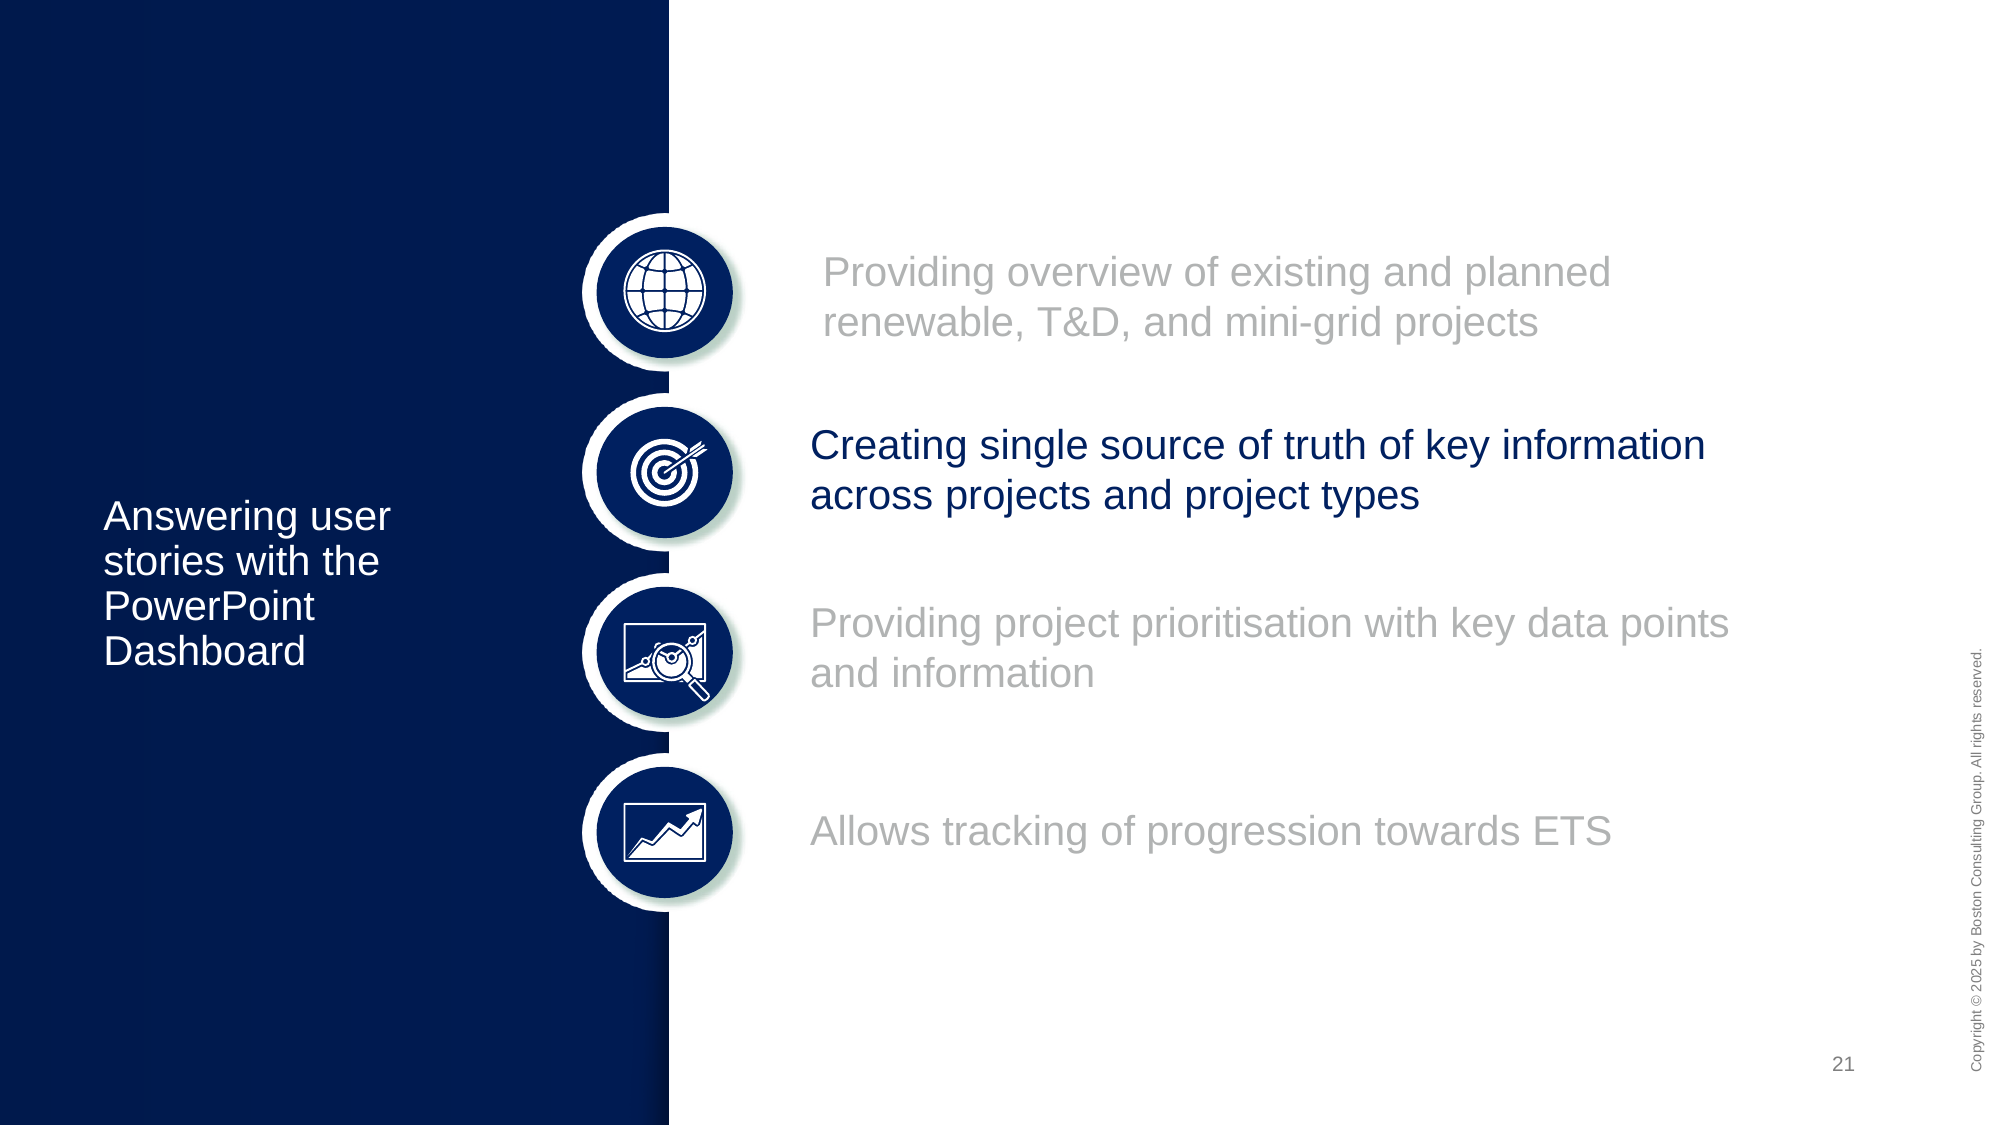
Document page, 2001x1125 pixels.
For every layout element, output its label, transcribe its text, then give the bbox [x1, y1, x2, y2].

picture [582, 753, 749, 914]
text_box Answering user stories with the PowerPoint Dashboard [101, 486, 522, 676]
text_box Creating single source of truth of key information across projects and project types [807, 415, 1810, 520]
picture [582, 213, 749, 374]
text_box Allows tracking of progression towards ETS [807, 801, 1810, 856]
text_box [596, 226, 733, 359]
text_box [596, 406, 733, 539]
text_box Providing project prioritisation with key data points and information [807, 593, 1810, 698]
text_box Providing overview of existing and planned renewable, T&D, and mini-grid projects [807, 237, 1810, 354]
text_box [596, 766, 733, 899]
text_box [596, 586, 733, 719]
picture [582, 573, 749, 734]
picture [582, 393, 749, 554]
